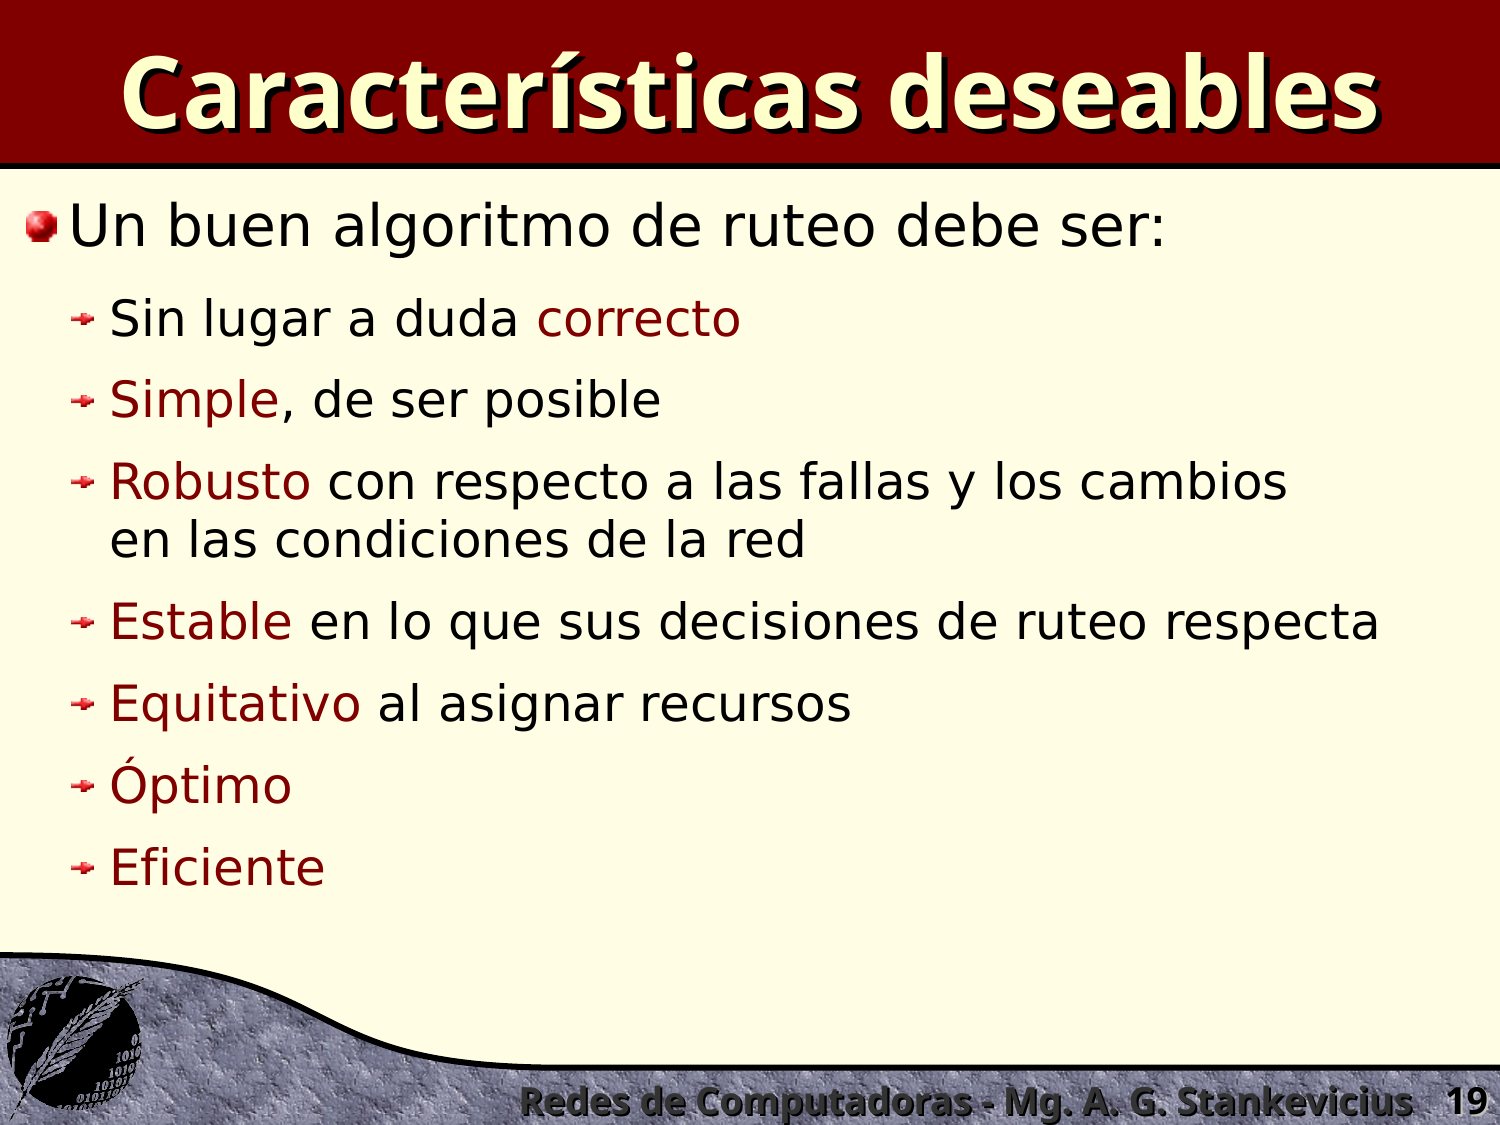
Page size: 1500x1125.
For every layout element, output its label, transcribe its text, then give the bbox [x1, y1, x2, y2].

list Un buen algoritmo de ruteo debe ser: Sin lugar a duda correcto Simple, de ser posible Robusto con respecto a las fallas y los cambios en las condiciones de la red Estable en lo que sus decisiones de ruteo respecta Equitativo al asignar recursos Óptimo Eficiente [11, 192, 1486, 921]
picture [0, 959, 1500, 1125]
picture [790, 1100, 795, 1110]
title Características deseables [15, 5, 1485, 160]
picture [1047, 1100, 1054, 1110]
